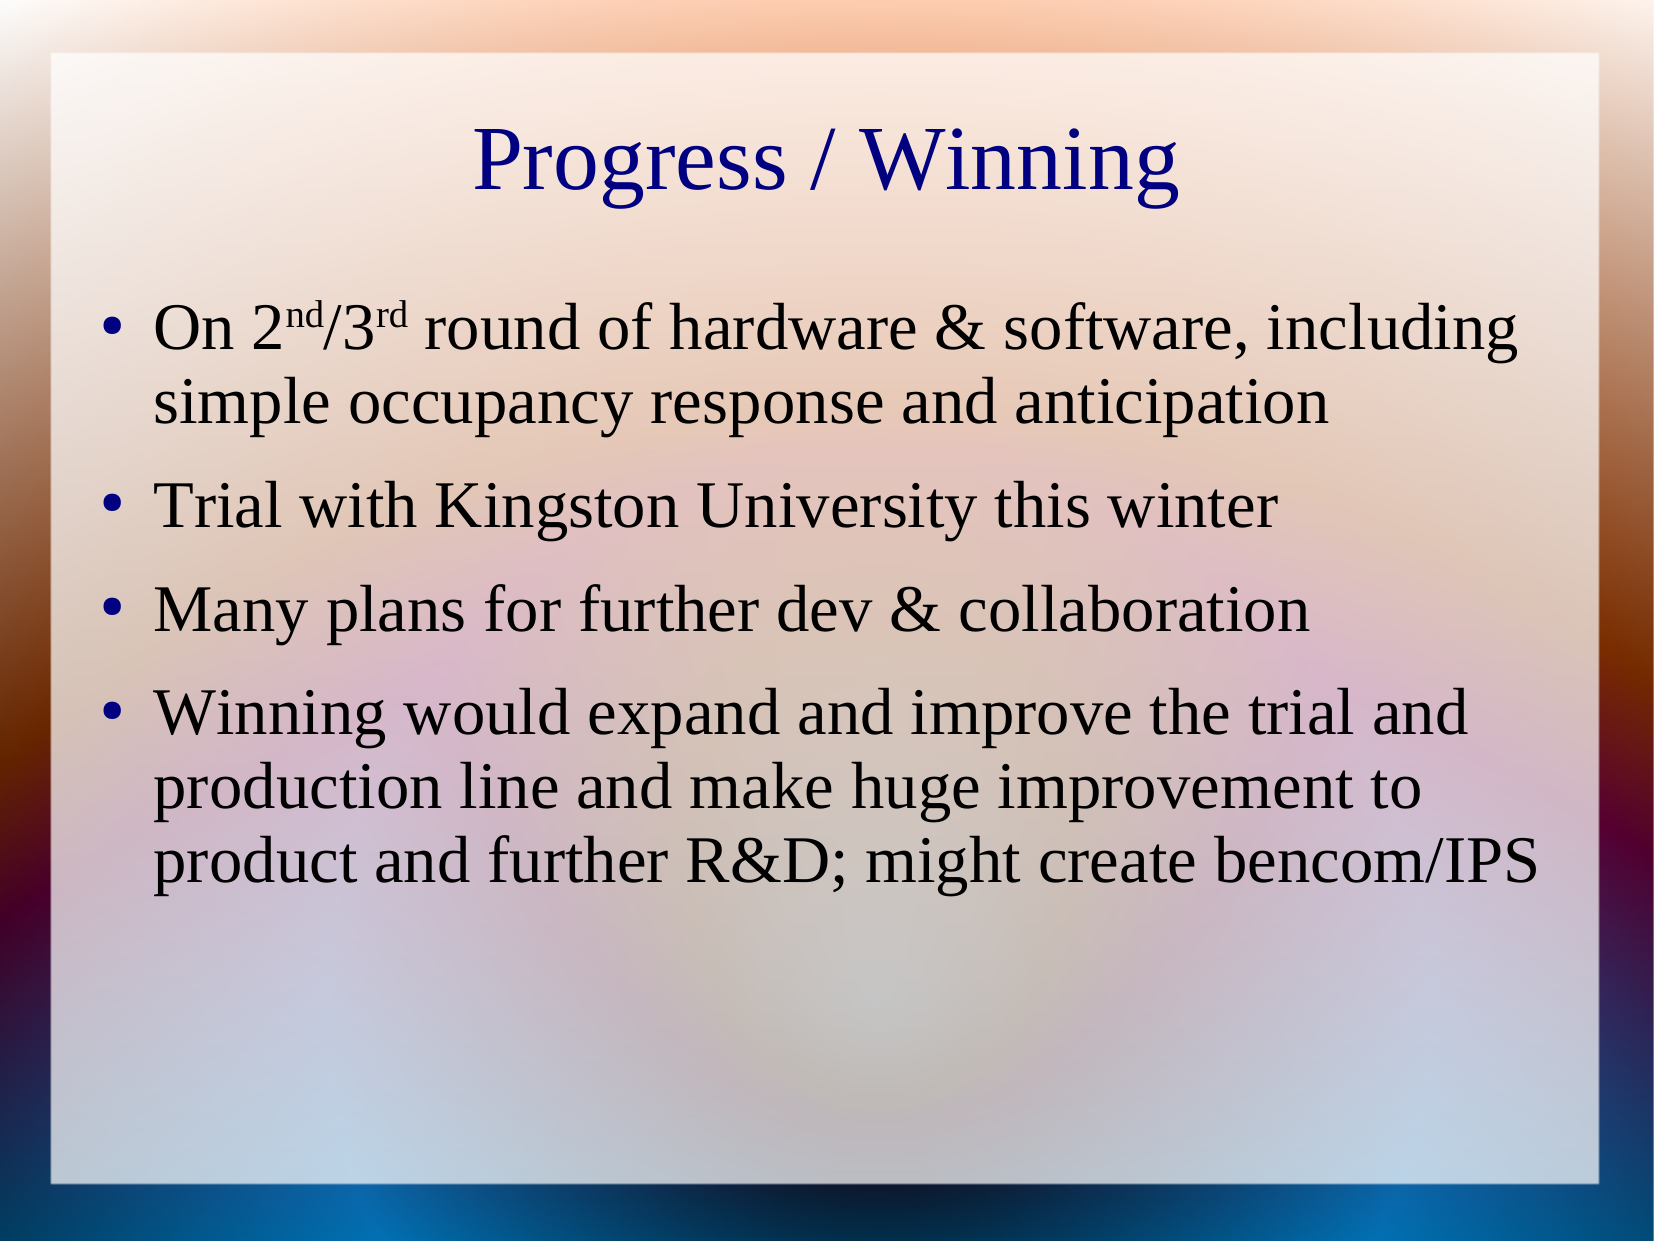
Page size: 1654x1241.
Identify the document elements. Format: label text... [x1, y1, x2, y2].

title Progress / Winning [82, 55, 1571, 263]
picture [0, 0, 1654, 1241]
list On 2nd/3rd round of hardware & software, including simple occupancy response and anticipation Trial with Kingston University this winter Many plans for further dev & collaboration Winning would expand and improve the trial and production line and make huge improvement to product and further R&D; might create bencom/IPS [82, 290, 1571, 1010]
